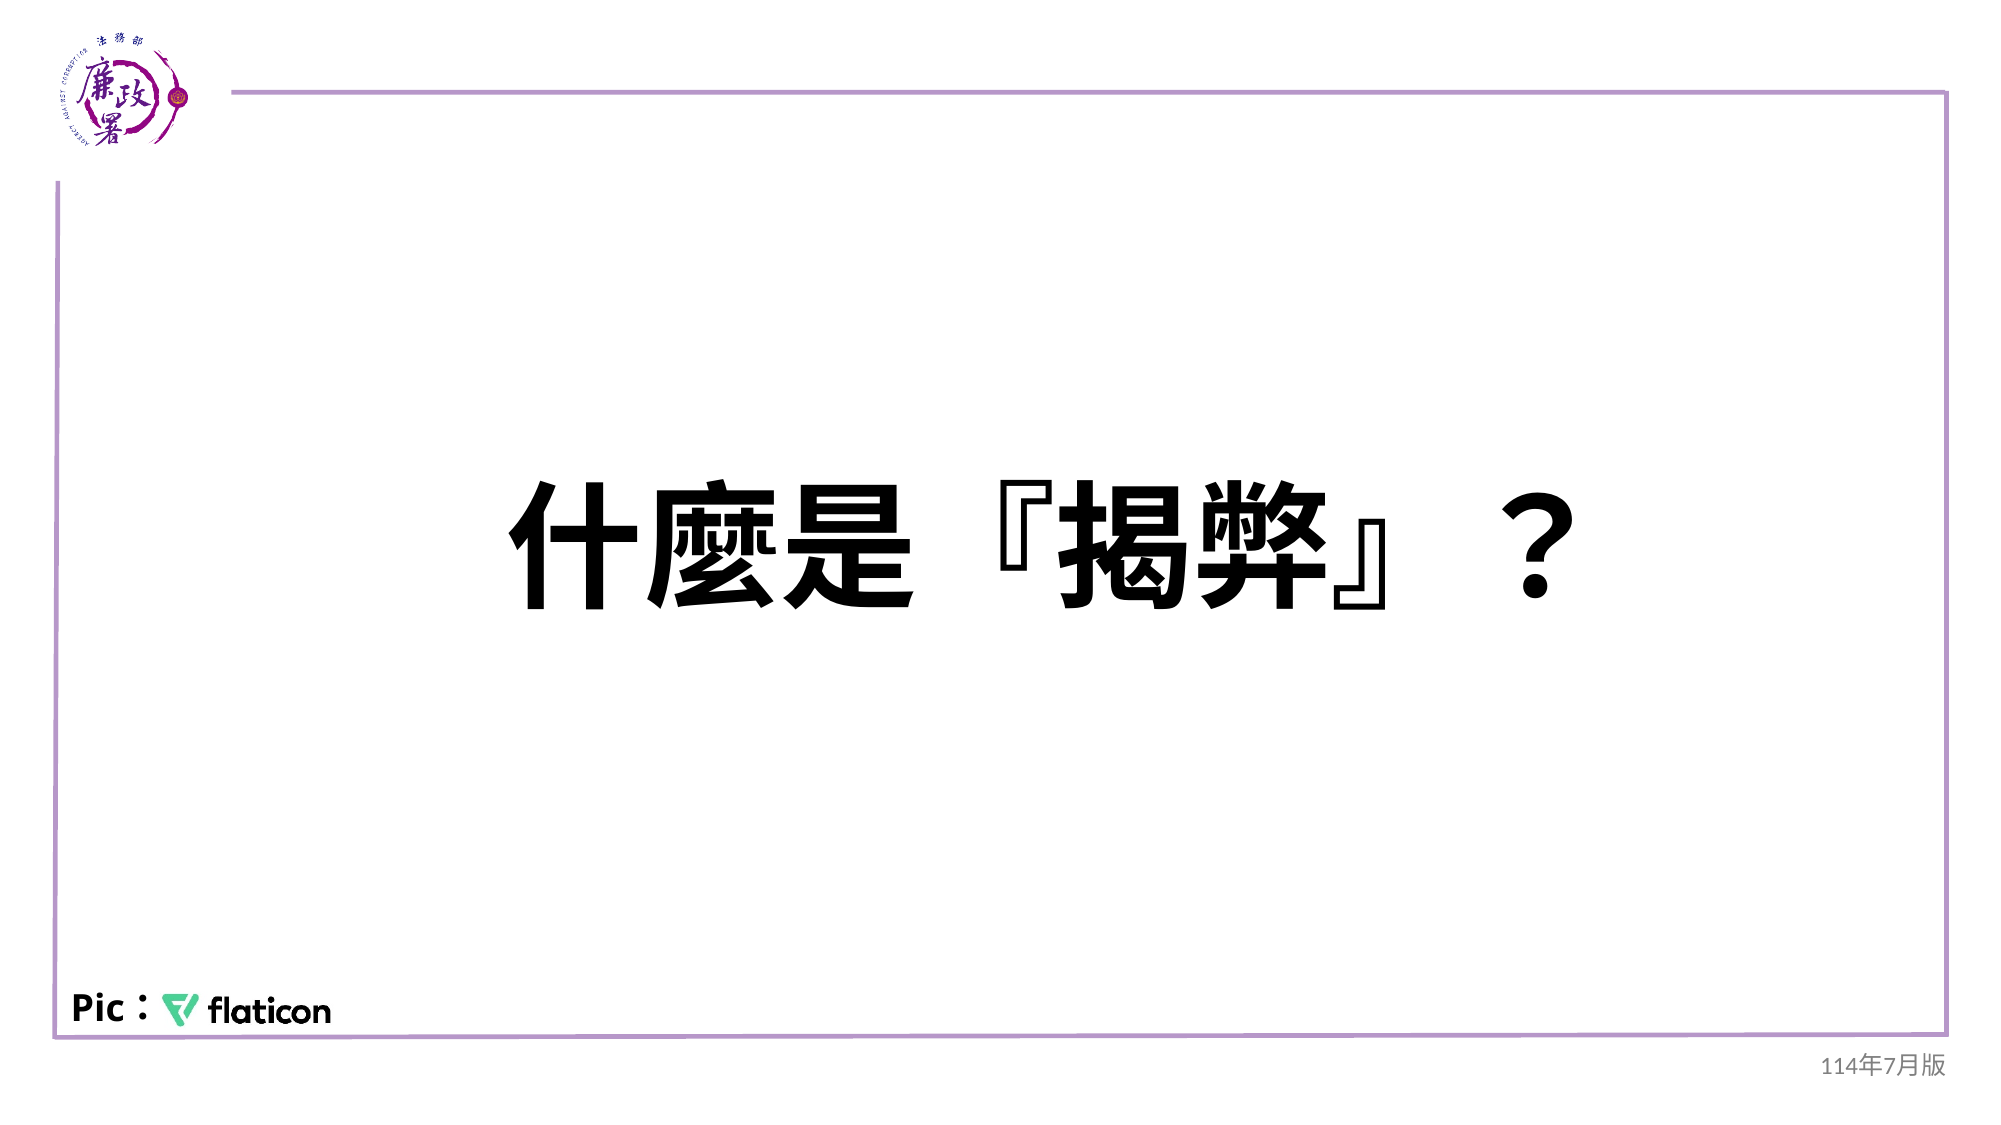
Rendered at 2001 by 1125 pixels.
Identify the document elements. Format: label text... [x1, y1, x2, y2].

picture [159, 991, 334, 1030]
picture [60, 32, 188, 146]
text_box 什麼是『揭弊』？ [490, 452, 1621, 633]
text_box Pic： [55, 976, 178, 1037]
